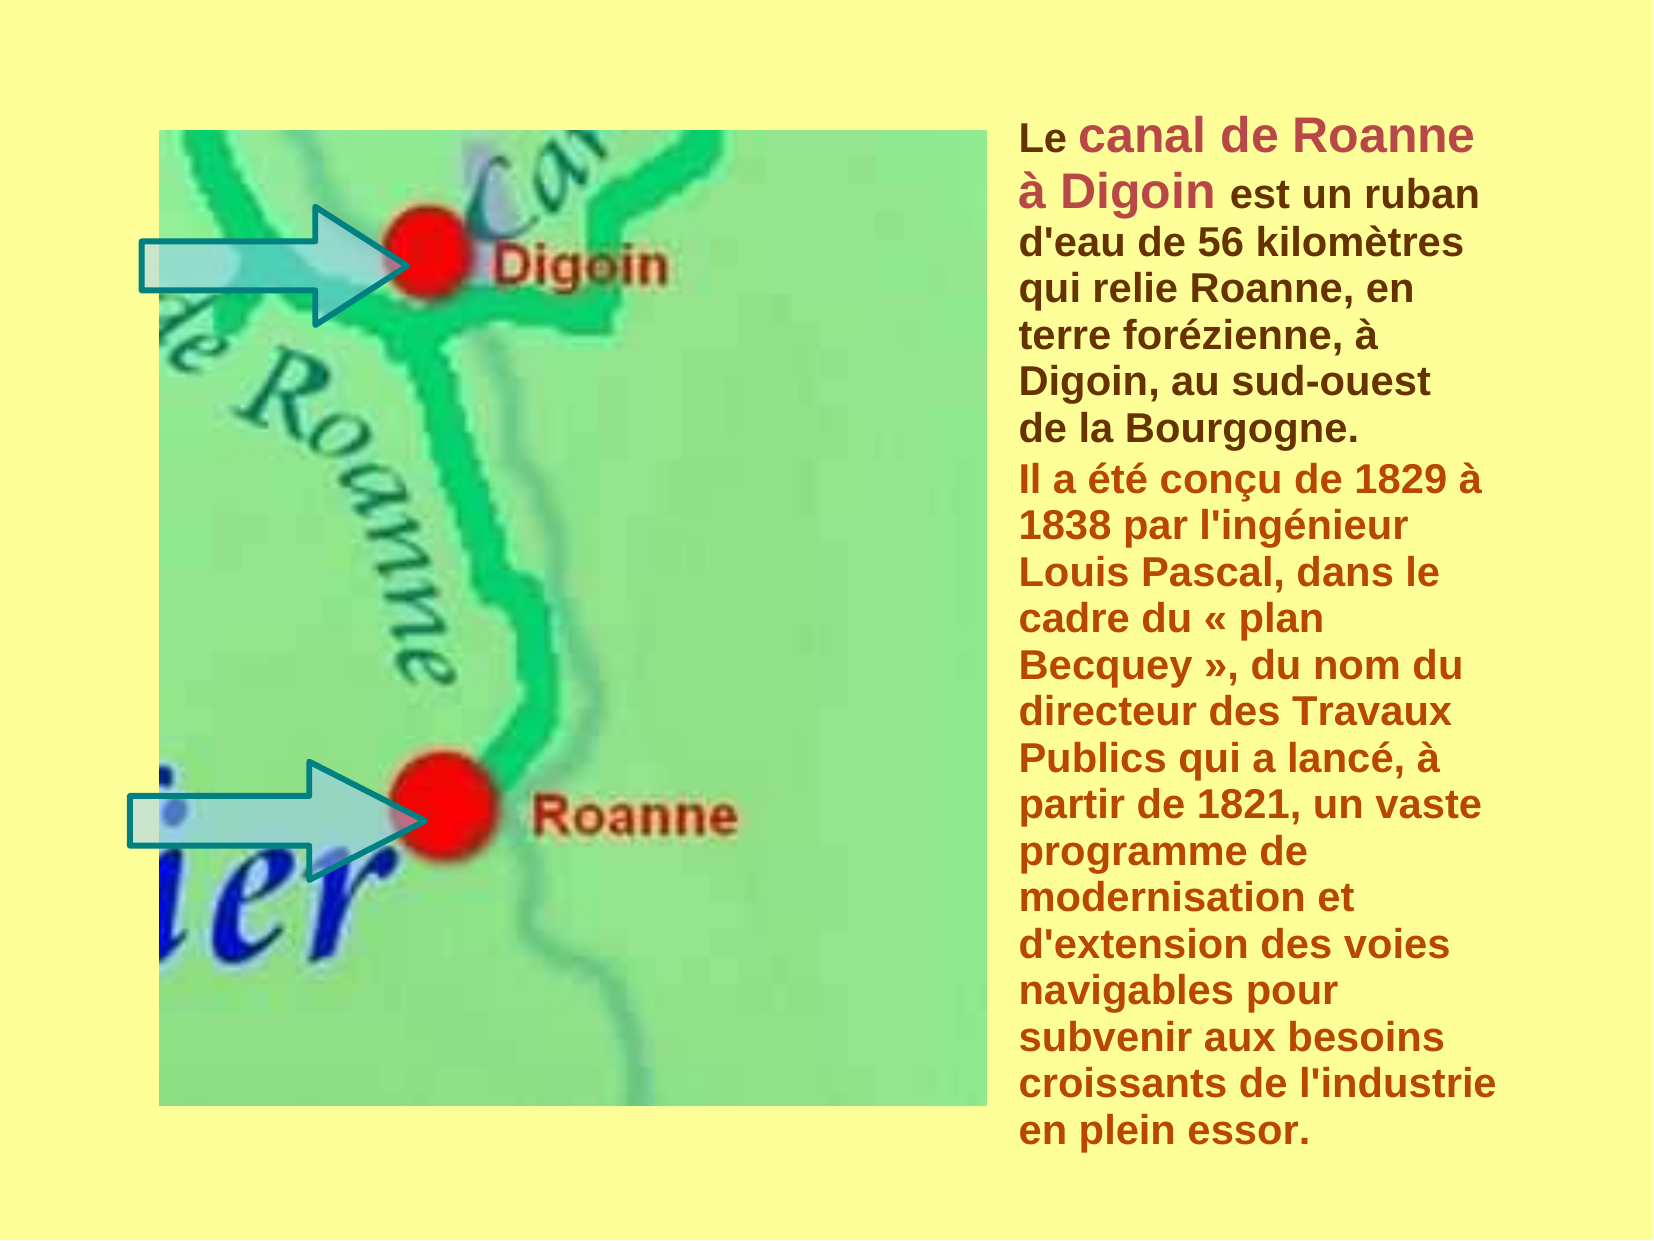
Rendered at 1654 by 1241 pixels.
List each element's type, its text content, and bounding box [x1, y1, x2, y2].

text_box Il a été conçu de 1829 à 1838 par l'ingénieur Louis Pascal, dans le cadre du « plan Becquey », du nom du directeur des Travaux Publics qui a lancé, à partir de 1821, un vaste programme de modernisation et d'extension des voies navigables pour subvenir aux besoins croissants de l'industrie en plein essor. [1003, 448, 1536, 1161]
text_box Le canal de Roanne à Digoin est un ruban d'eau de 56 kilomètres qui relie Roanne, en terre forézienne, à Digoin, au sud-ouest de la Bourgogne. [1003, 100, 1507, 448]
text_box [129, 761, 426, 880]
text_box [141, 206, 408, 326]
picture [159, 130, 987, 1106]
